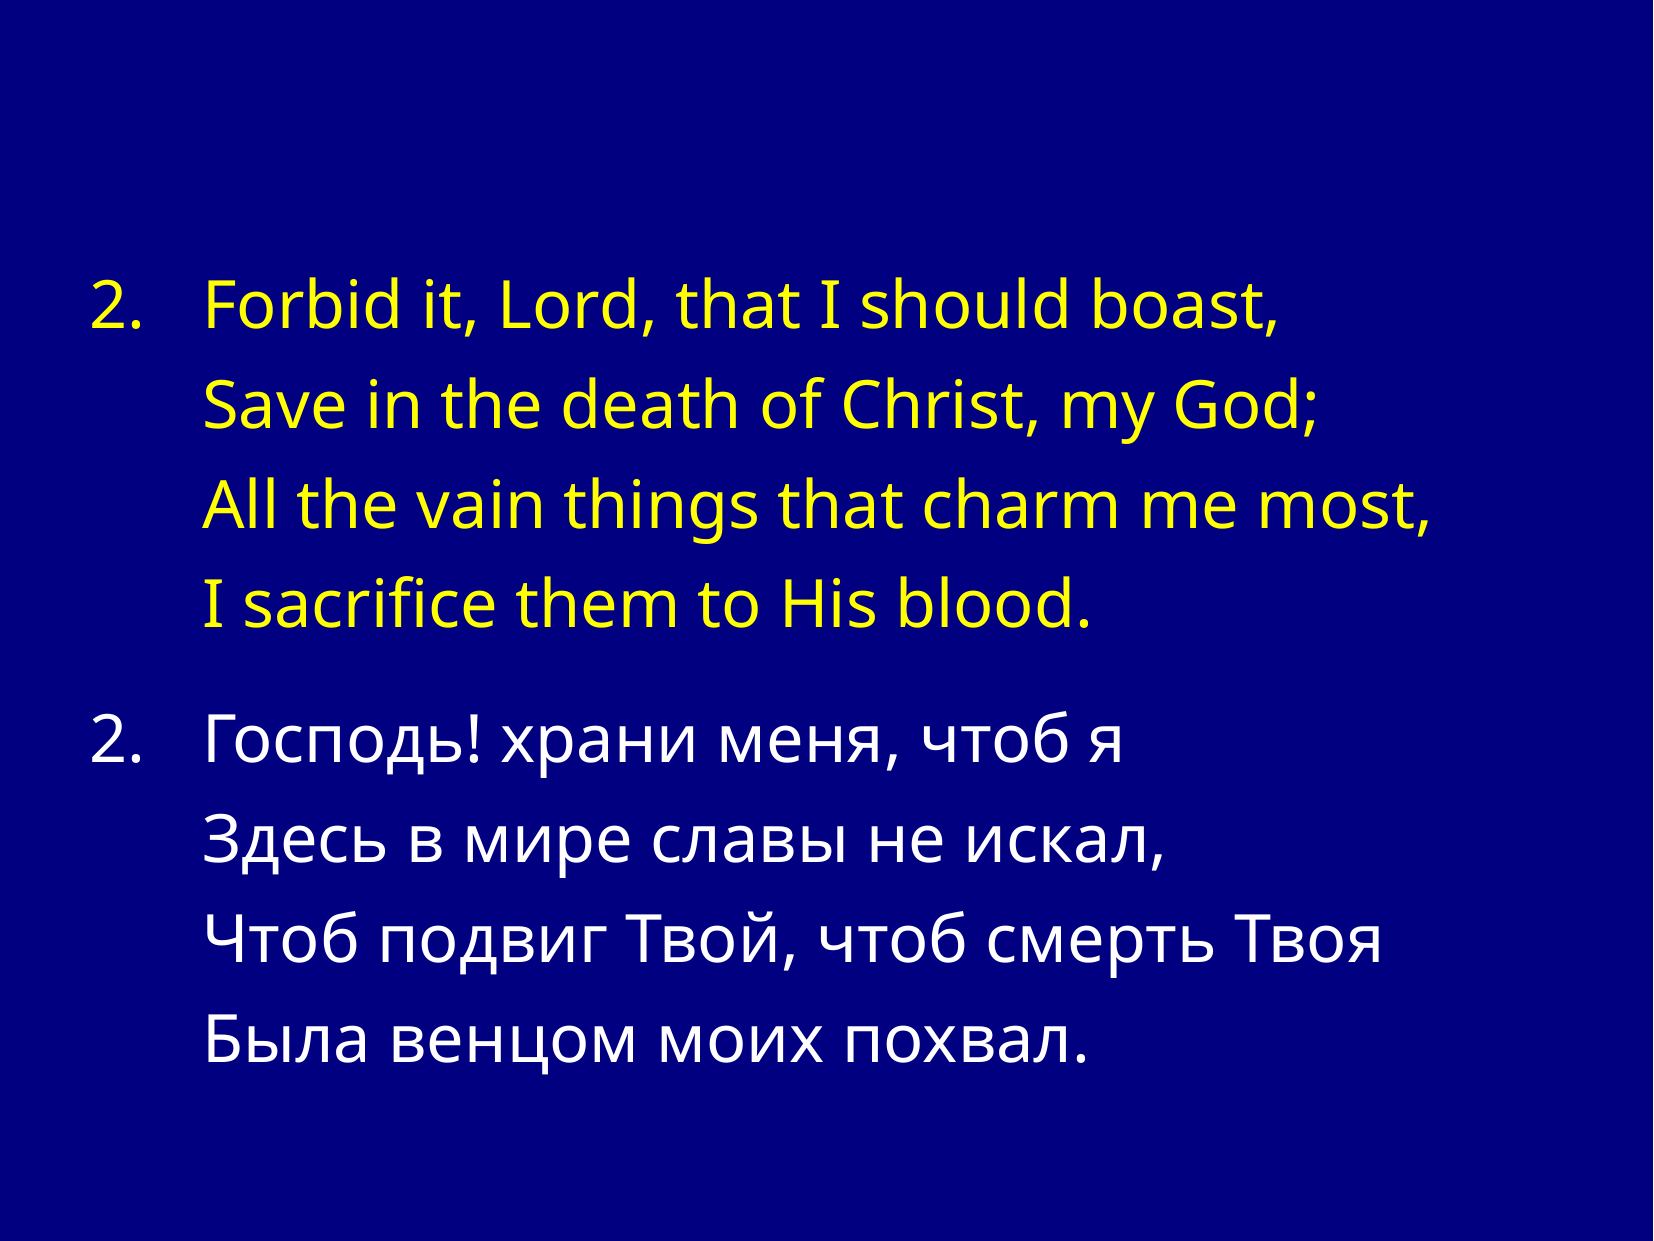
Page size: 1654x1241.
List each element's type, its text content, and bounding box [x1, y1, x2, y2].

text_box 2. Господь! храни меня, чтоб я Здесь в мире славы не искал, Чтоб подвиг Твой, чтоб смерть Твоя Была венцом моих похвал. [75, 675, 1576, 1163]
text_box 2. Forbid it, Lord, that I should boast, Save in the death of Christ, my God; All the vain things that charm me most, I sacrifice them to His blood. [75, 150, 1576, 638]
